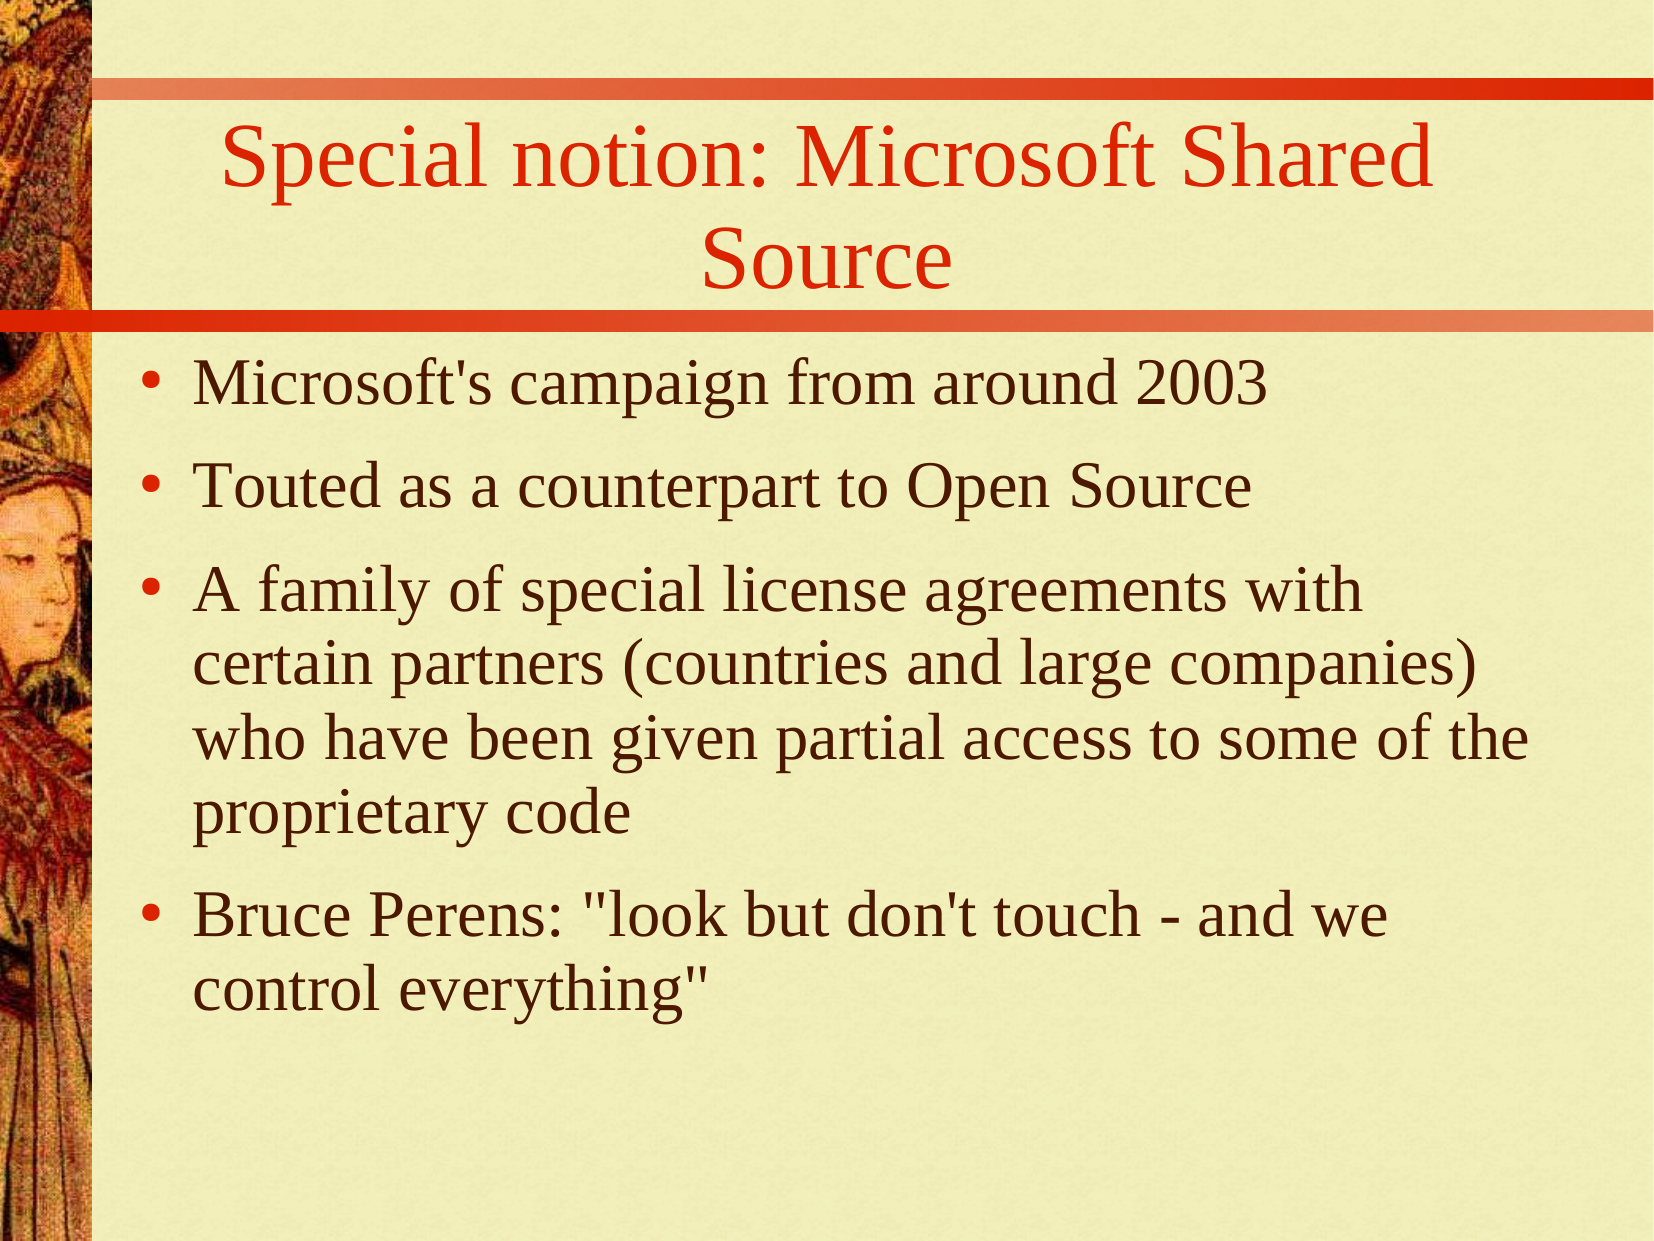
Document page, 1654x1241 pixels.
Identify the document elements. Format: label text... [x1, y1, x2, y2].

picture [0, 332, 1654, 1241]
list Microsoft's campaign from around 2003 Touted as a counterpart to Open Source A family of special license agreements with certain partners (countries and large companies) who have been given partial access to some of the proprietary code Bruce Perens: "look but don't touch - and we control everything" [121, 344, 1534, 1127]
picture [0, 0, 1654, 310]
title Special notion: Microsoft Shared Source [121, 102, 1534, 311]
